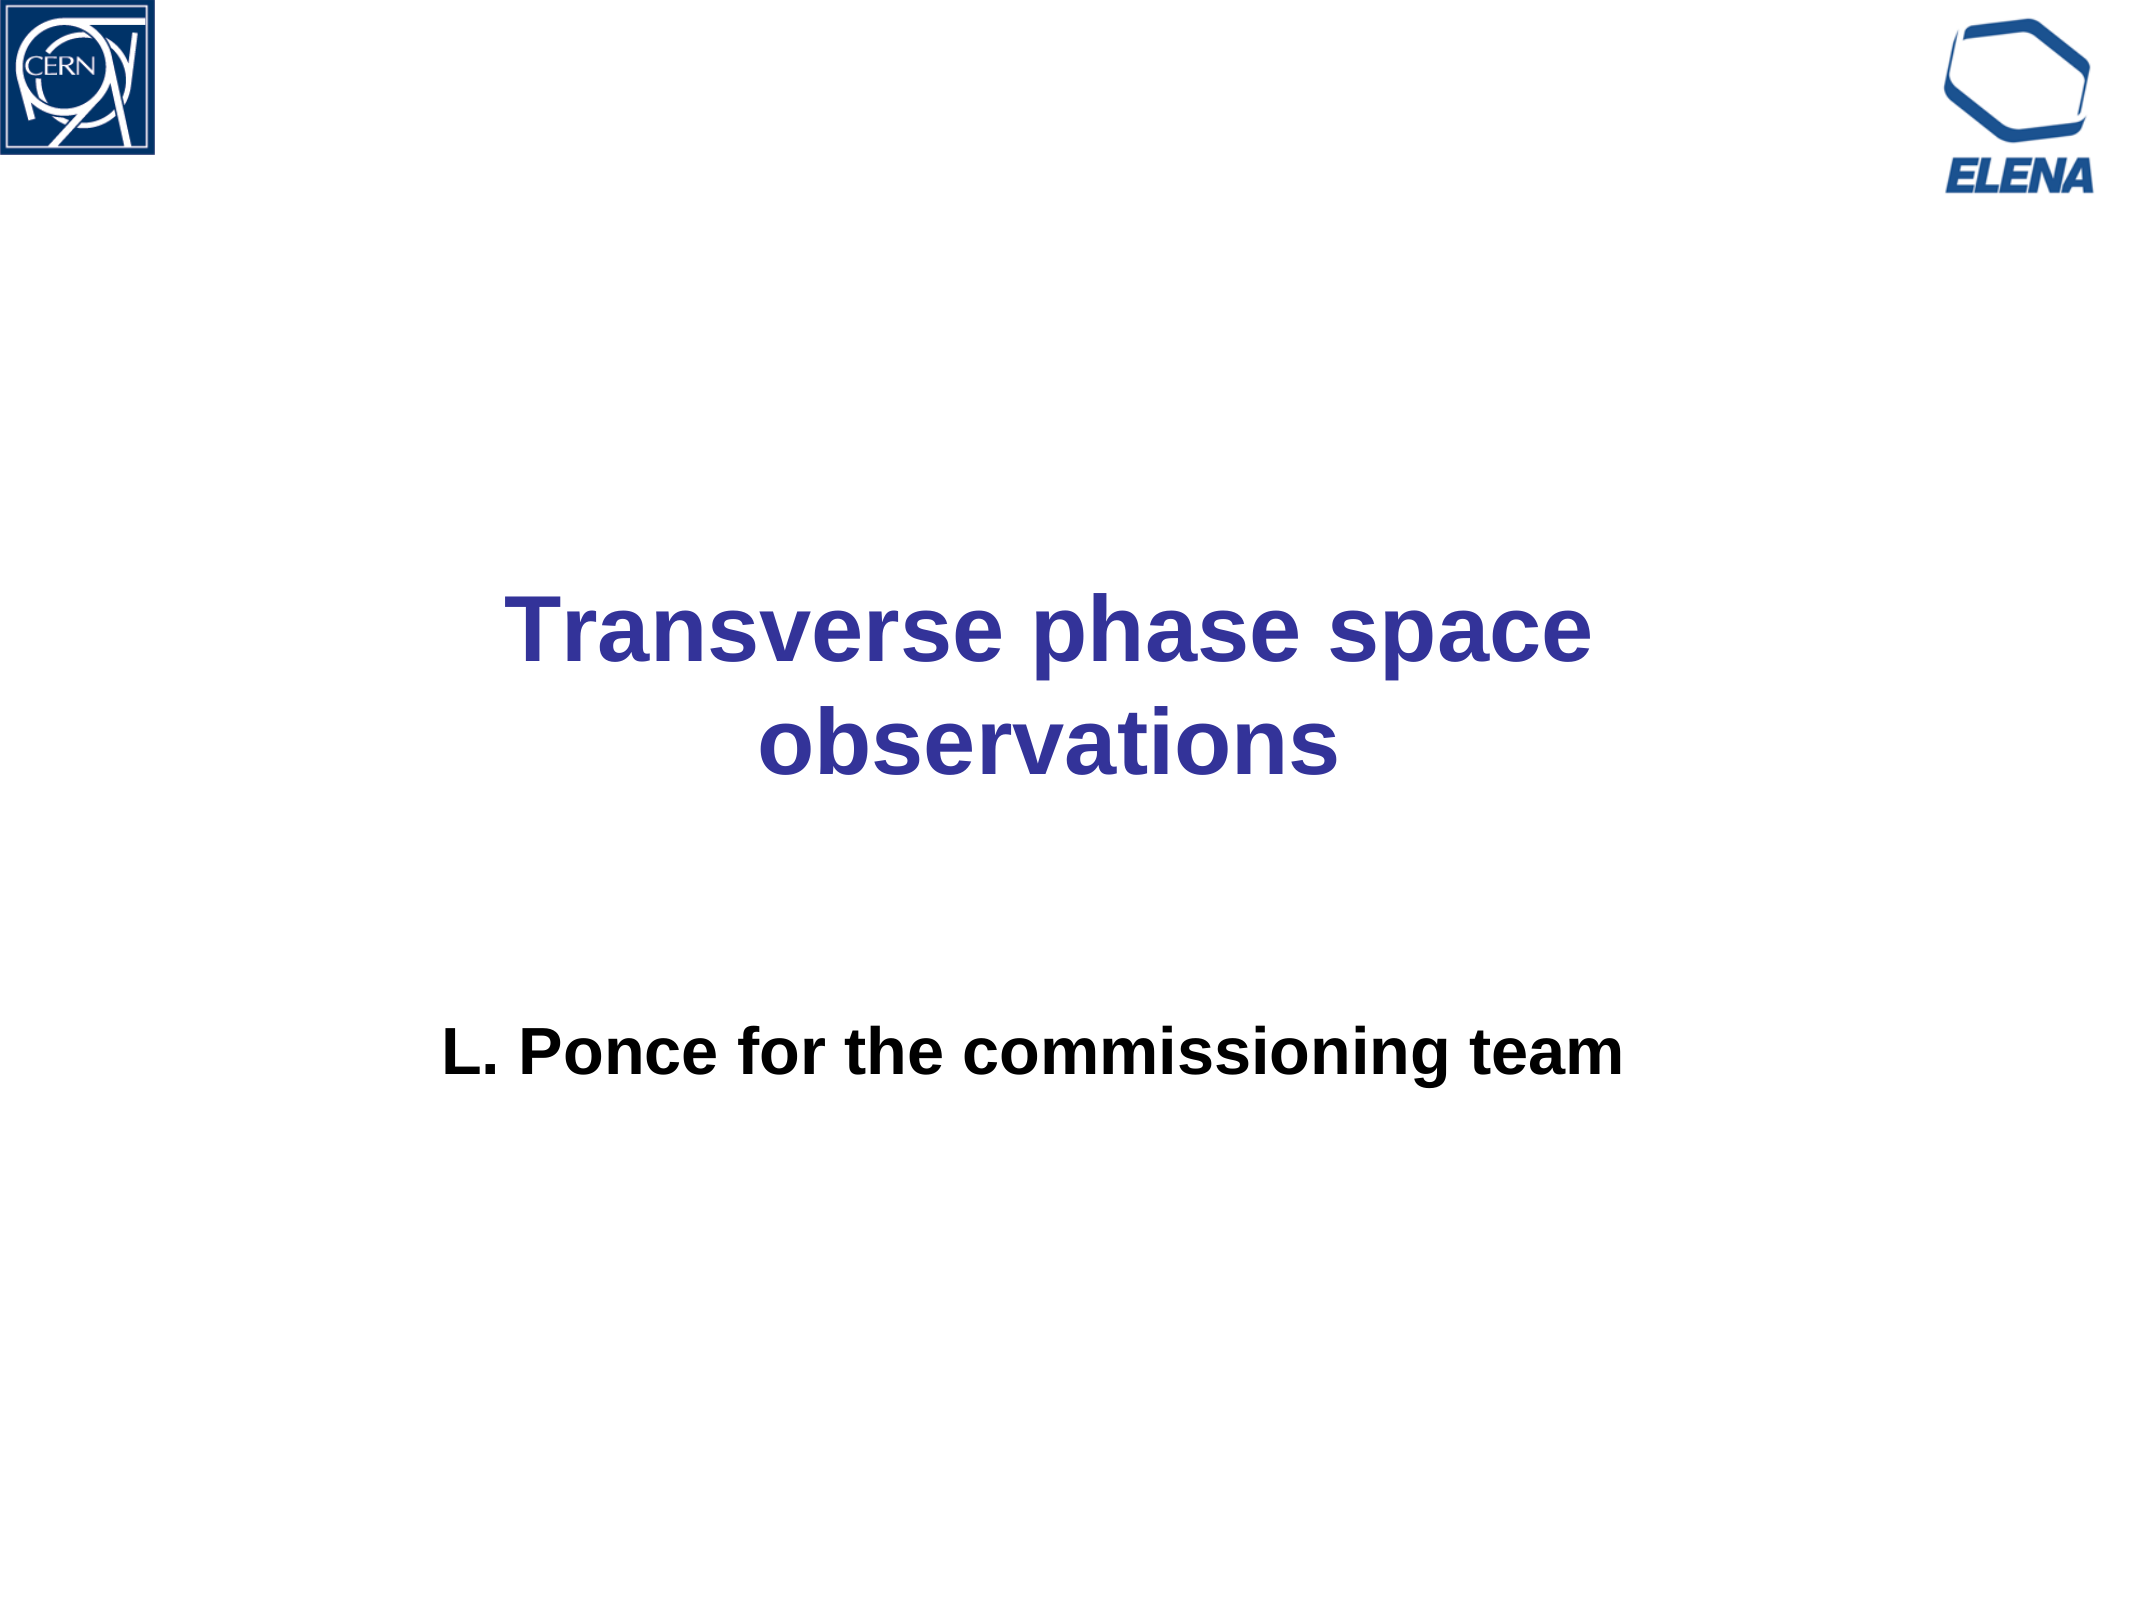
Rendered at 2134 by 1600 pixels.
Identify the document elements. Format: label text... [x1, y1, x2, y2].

text_box Transverse phase space observations [282, 478, 1817, 995]
text_box L. Ponce for the commissioning team [266, 845, 1802, 1362]
picture [0, 0, 155, 155]
picture [1924, 10, 2117, 206]
